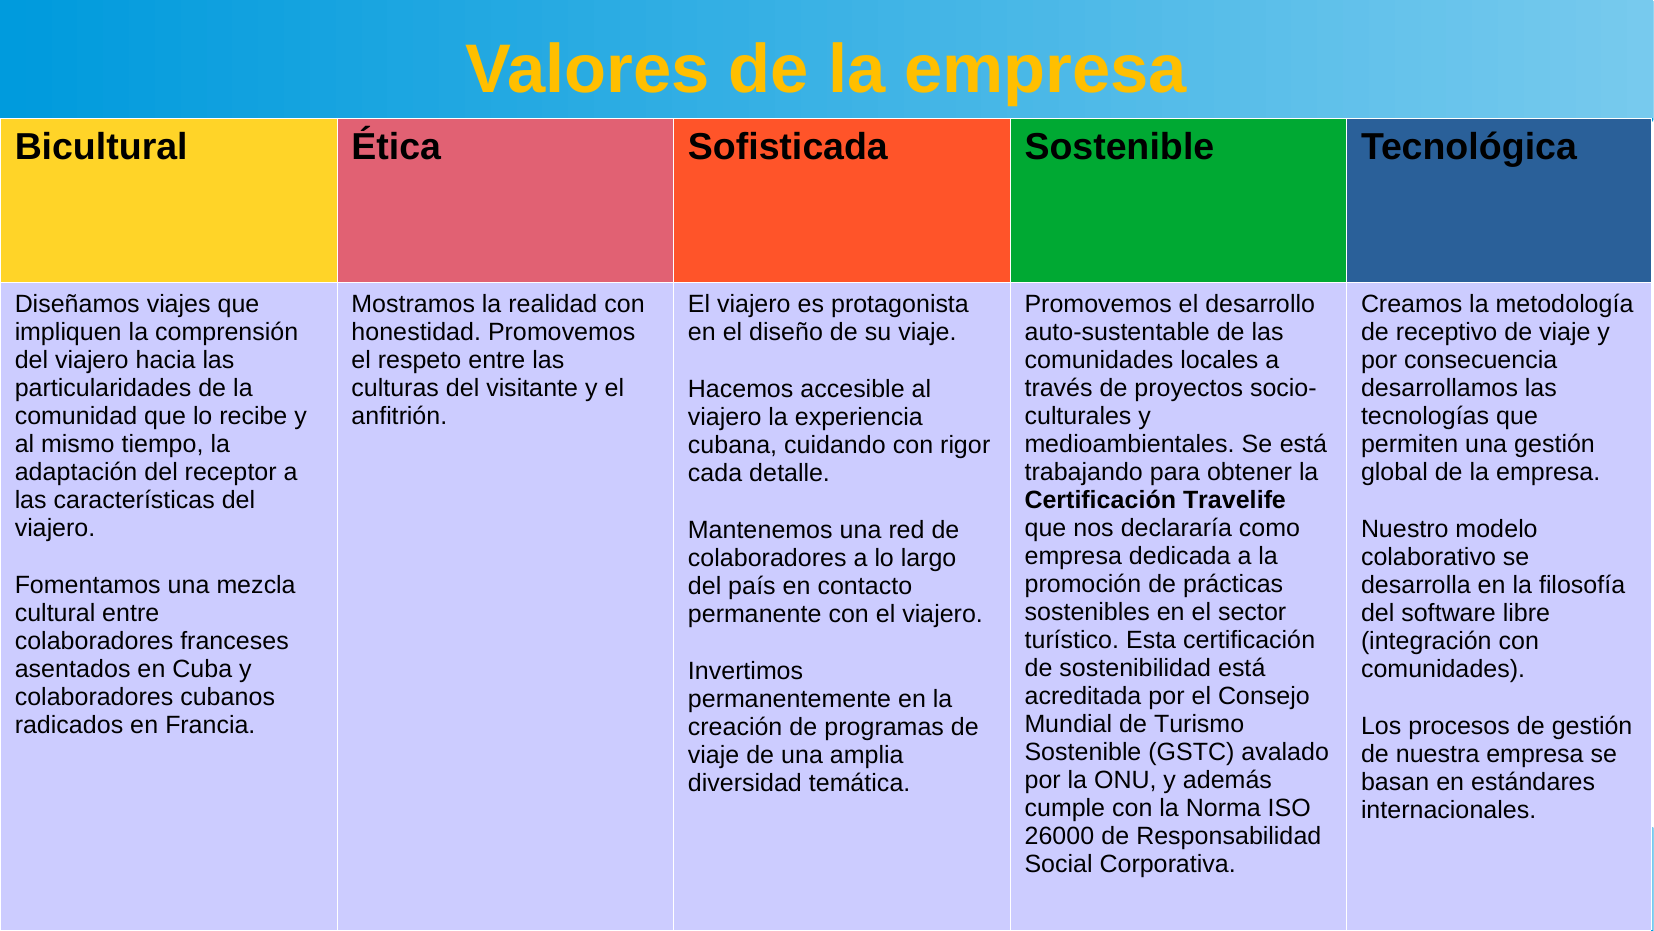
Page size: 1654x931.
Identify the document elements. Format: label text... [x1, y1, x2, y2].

table_cell Promovemos el desarrollo auto-sustentable de las comunidades locales a través de proyectos socio-culturales y medioambientales. Se está trabajando para obtener la Certificación Travelife que nos declararía como empresa dedicada a la promoción de prácticas sostenibles en el sector turístico. Esta certificación de sostenibilidad está acreditada por el Consejo Mundial de Turismo Sostenible (GSTC) avalado por la ONU, y además cumple con la Norma ISO 26000 de Responsabilidad Social Corporativa. [1011, 283, 1346, 930]
table_header Sostenible [1011, 119, 1346, 282]
title Valores de la empresa [58, 29, 1595, 108]
table_cell El viajero es protagonista en el diseño de su viaje. Hacemos accesible al viajero la experiencia cubana, cuidando con rigor cada detalle. Mantenemos una red de colaboradores a lo largo del país en contacto permanente con el viajero. Invertimos permanentemente en la creación de programas de viaje de una amplia diversidad temática. [674, 283, 1010, 930]
table_header Tecnológica [1347, 119, 1651, 282]
table_header Sofisticada [674, 119, 1010, 282]
table_header Ética [338, 119, 673, 282]
table_cell Diseñamos viajes que impliquen la comprensión del viajero hacia las particularidades de la comunidad que lo recibe y al mismo tiempo, la adaptación del receptor a las características del viajero. Fomentamos una mezcla cultural entre colaboradores franceses asentados en Cuba y colaboradores cubanos radicados en Francia. [1, 283, 337, 930]
table_header Bicultural [1, 119, 337, 282]
table_cell Mostramos la realidad con honestidad. Promovemos el respeto entre las culturas del visitante y el anfitrión. [338, 283, 673, 930]
table_cell Creamos la metodología de receptivo de viaje y por consecuencia desarrollamos las tecnologías que permiten una gestión global de la empresa. Nuestro modelo colaborativo se desarrolla en la filosofía del software libre (integración con comunidades). Los procesos de gestión de nuestra empresa se basan en estándares internacionales. [1347, 283, 1651, 930]
